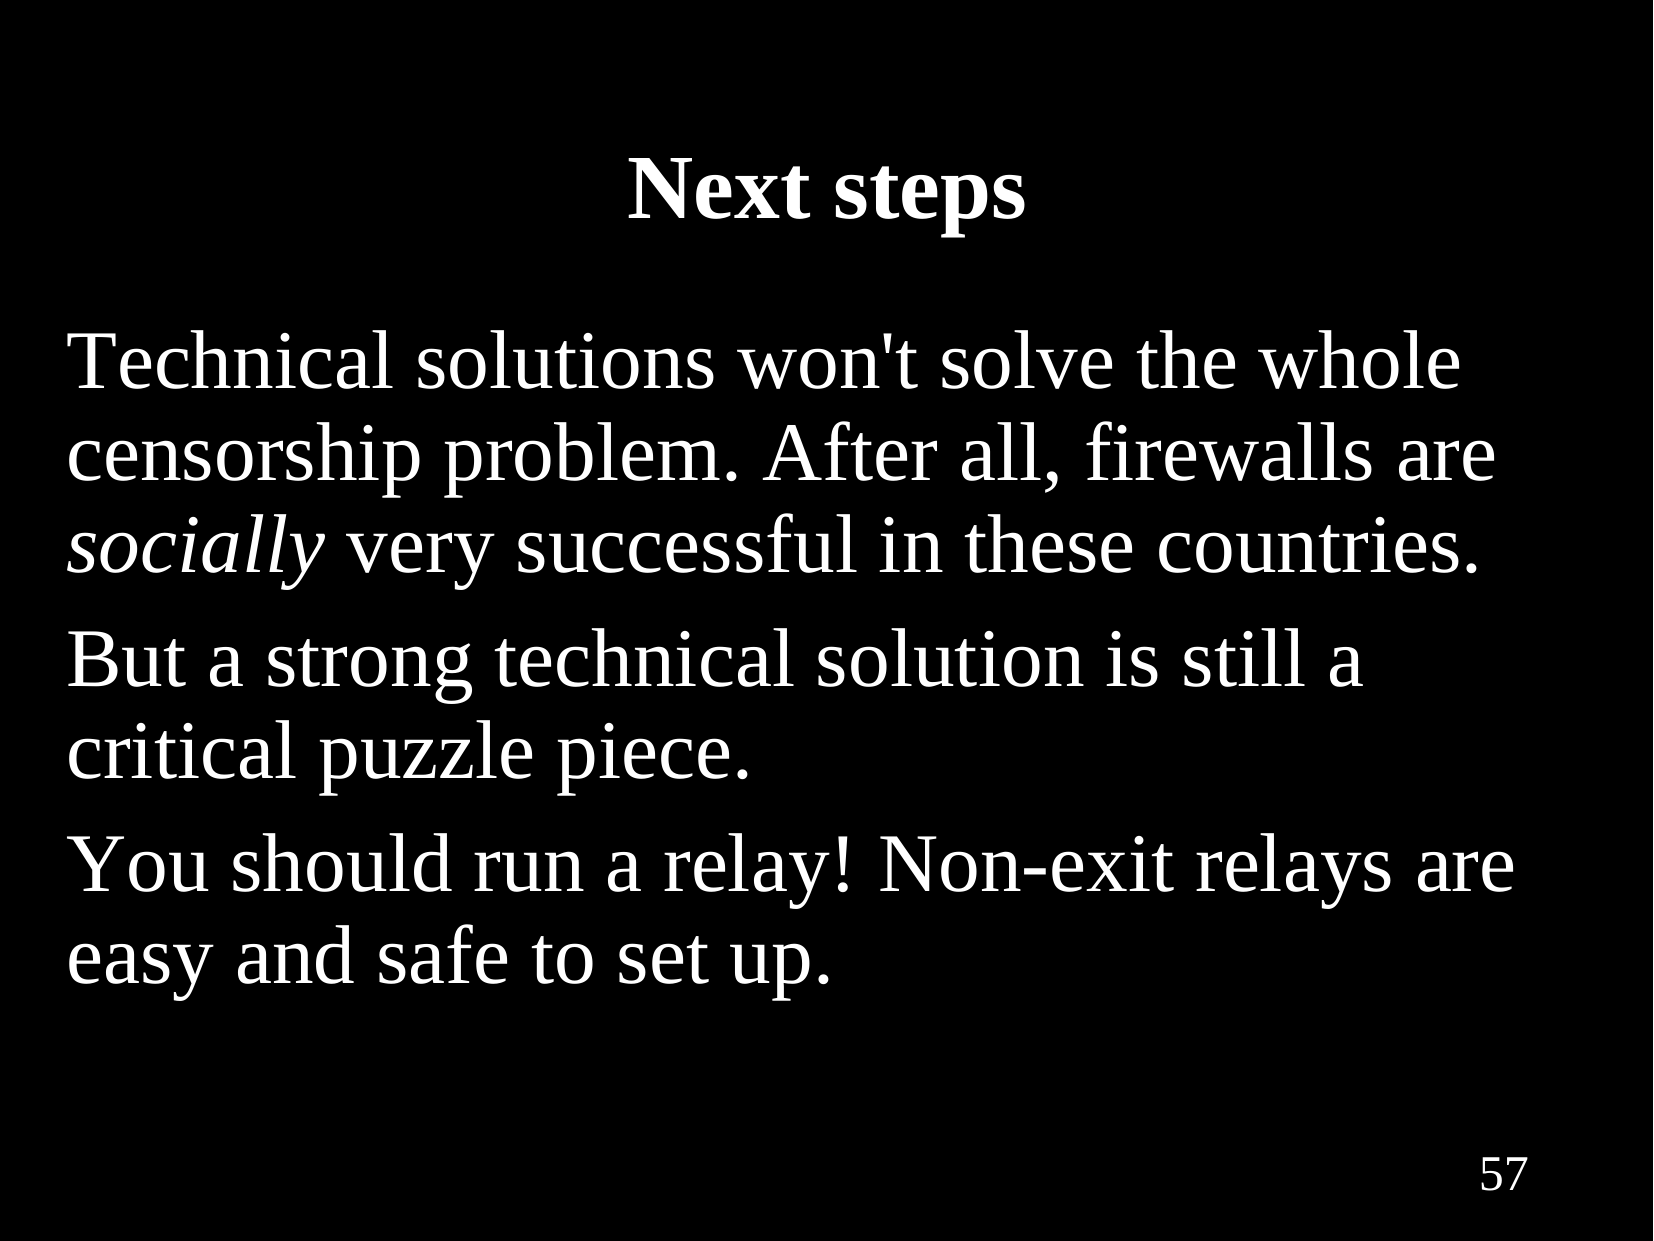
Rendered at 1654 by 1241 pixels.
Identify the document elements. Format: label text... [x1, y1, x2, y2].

list Technical solutions won't solve the whole censorship problem. After all, firewalls are socially very successful in these countries. But a strong technical solution is still a critical puzzle piece. You should run a relay! Non-exit relays are easy and safe to set up. [66, 314, 1573, 1174]
title Next steps [121, 92, 1534, 284]
